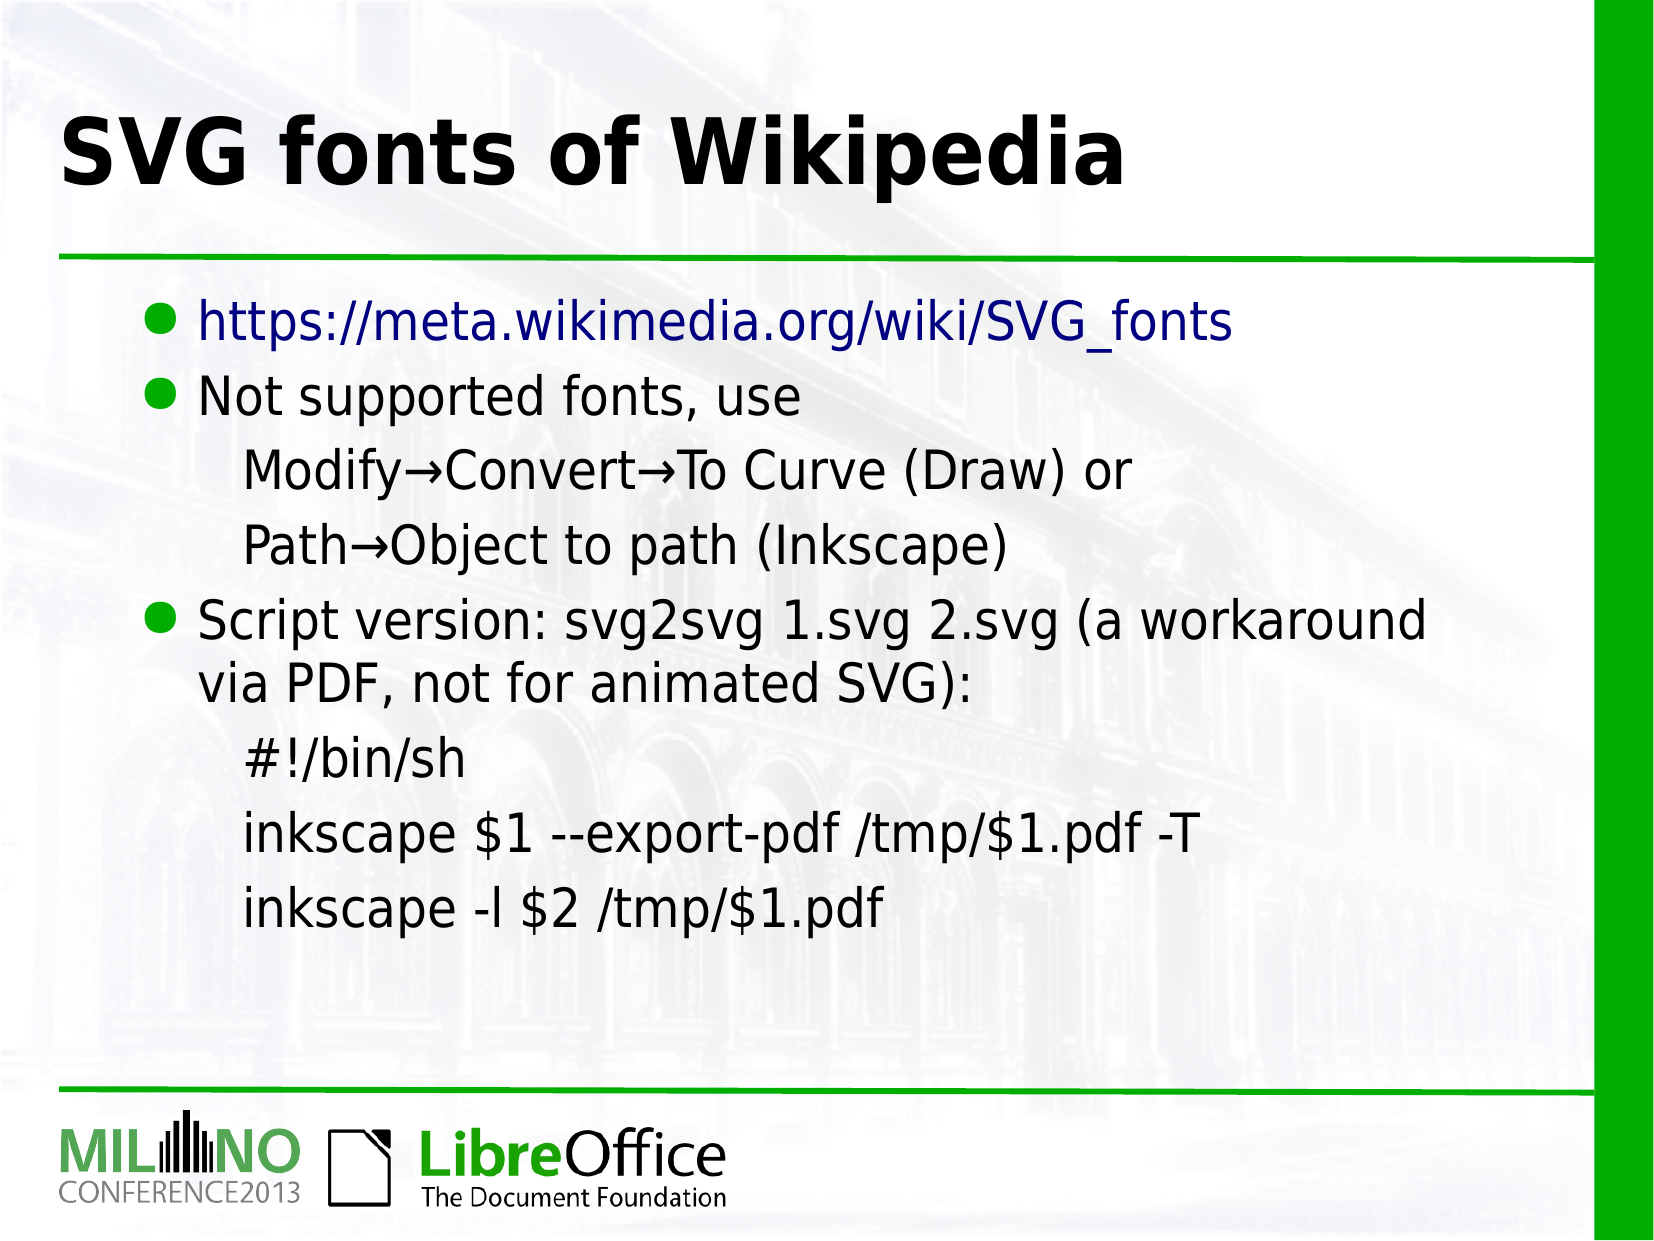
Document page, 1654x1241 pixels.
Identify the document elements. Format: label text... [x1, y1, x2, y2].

picture [1, 0, 1594, 1241]
title SVG fonts of Wikipedia [59, 49, 1548, 257]
list https://meta.wikimedia.org/wiki/SVG_fonts Not supported fonts, use Modify→Convert→To Curve (Draw) or Path→Object to path (Inkscape) Script version: svg2svg 1.svg 2.svg (a workaround via PDF, not for animated SVG): #!/bin/sh inkscape $1 --export-pdf /tmp/$1.pdf -T inkscape -l $2 /tmp/$1.pdf [35, 290, 1524, 1010]
